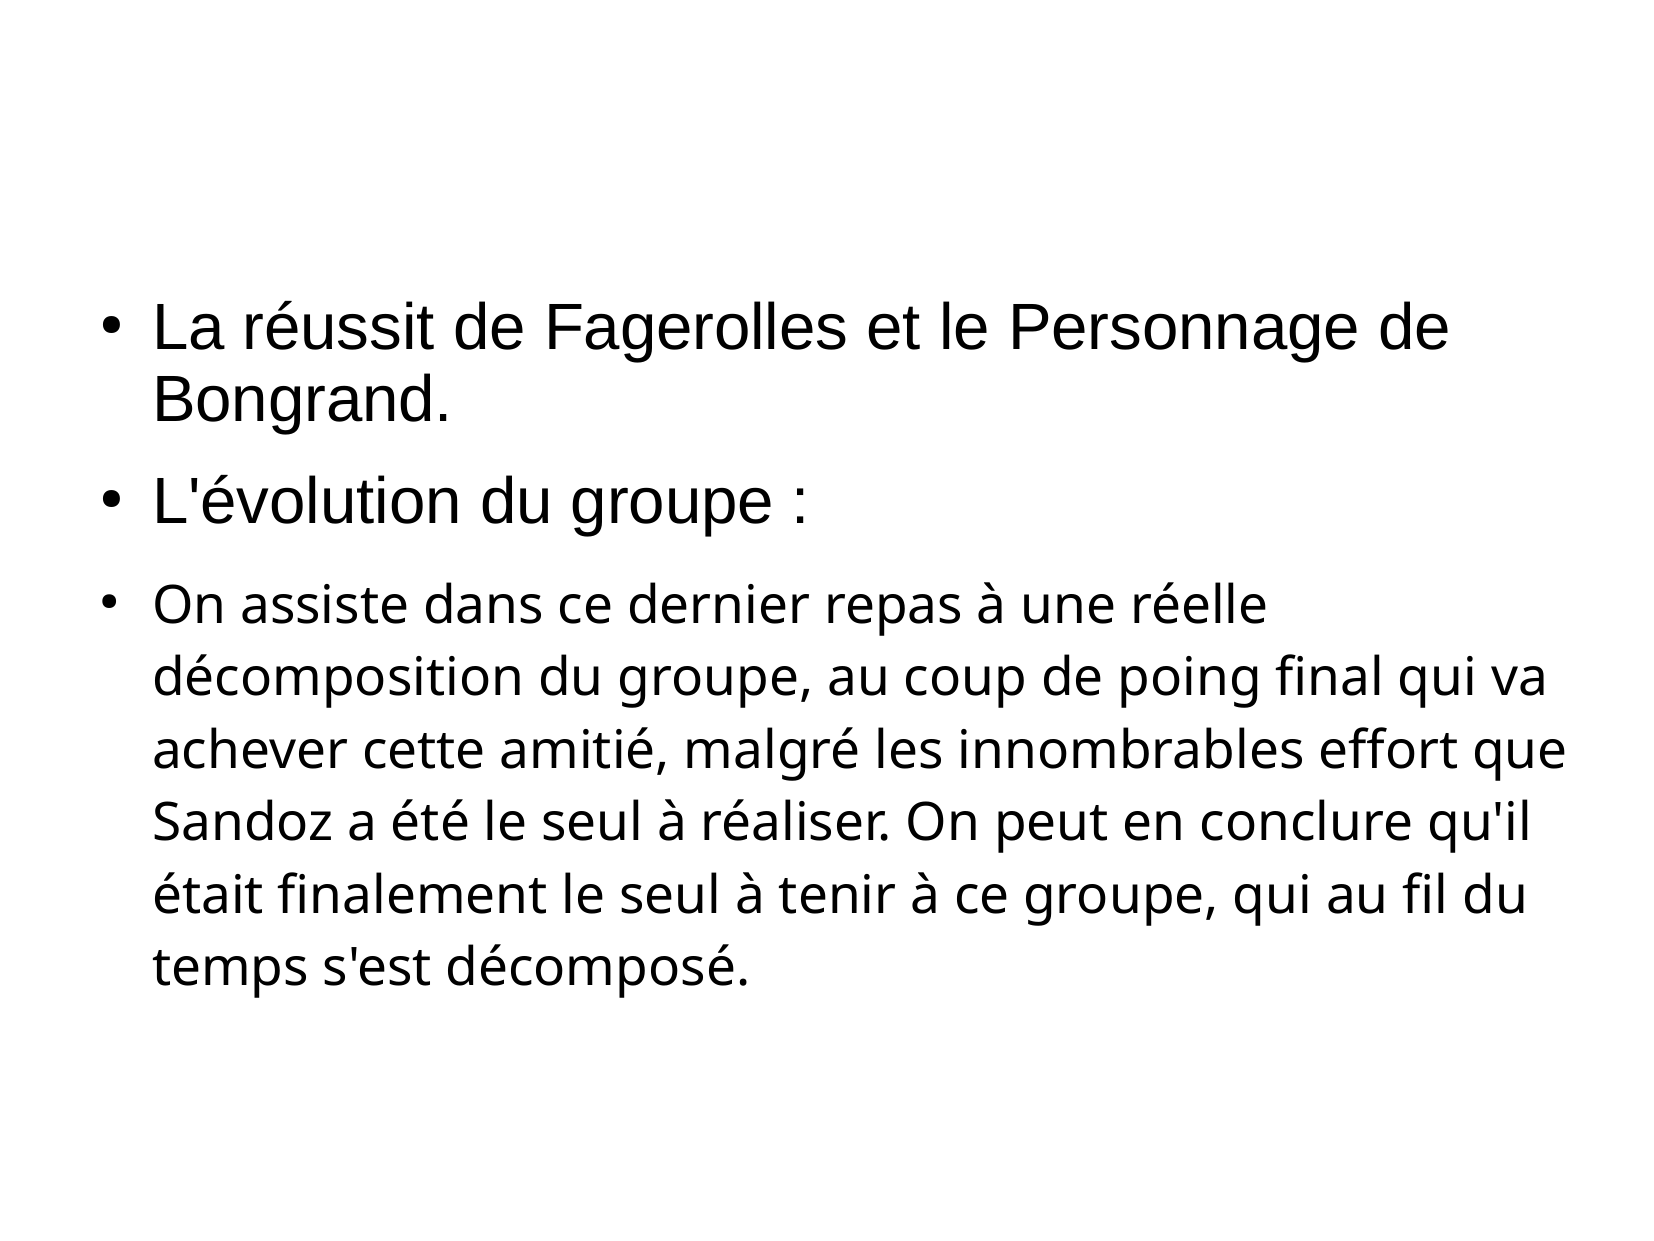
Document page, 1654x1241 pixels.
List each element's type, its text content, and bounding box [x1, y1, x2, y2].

list La réussit de Fagerolles et le Personnage de Bongrand. L'évolution du groupe : On assiste dans ce dernier repas à une réelle décomposition du groupe, au coup de poing final qui va achever cette amitié, malgré les innombrables effort que Sandoz a été le seul à réaliser. On peut en conclure qu'il était finalement le seul à tenir à ce groupe, qui au fil du temps s'est décomposé. [82, 290, 1571, 1010]
